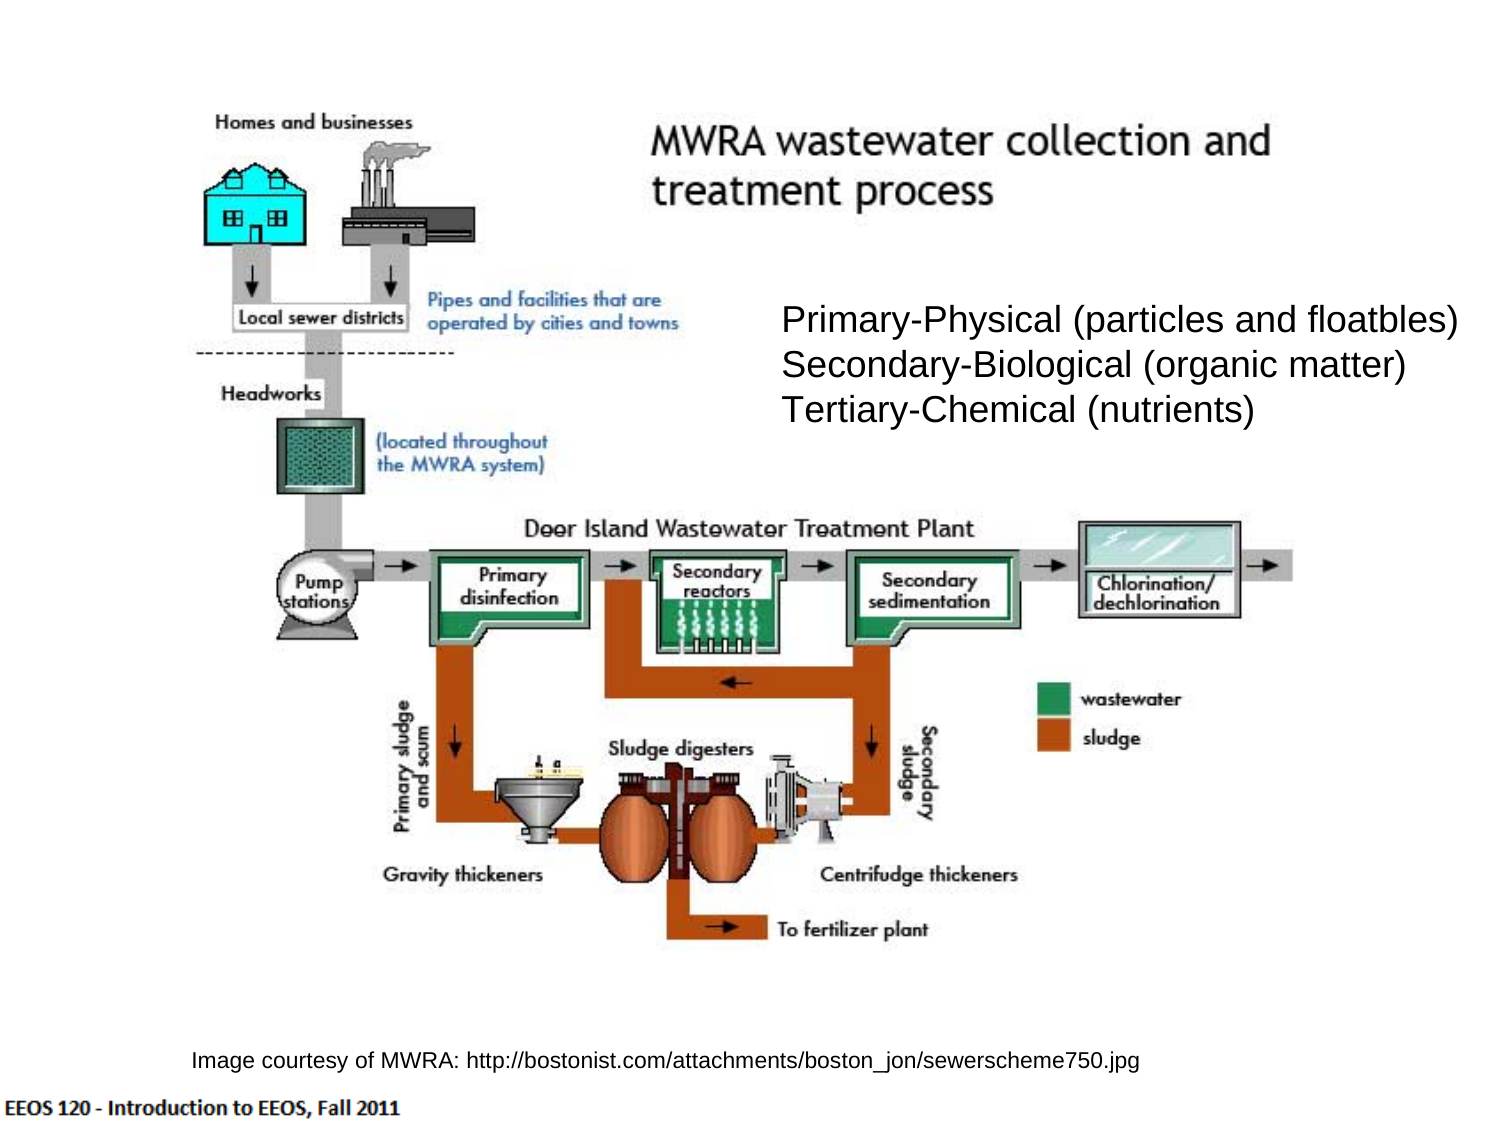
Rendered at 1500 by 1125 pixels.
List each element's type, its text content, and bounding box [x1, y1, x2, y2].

text_box [174, 99, 1357, 988]
text_box Primary-Physical (particles and floatbles) Secondary-Biological (organic matter) Tertiary-Chemical (nutrients) [766, 287, 1475, 438]
text_box Image courtesy of MWRA: http://bostonist.com/attachments/boston_jon/sewerscheme750.jpg [176, 1037, 1157, 1081]
picture [0, 1090, 405, 1125]
